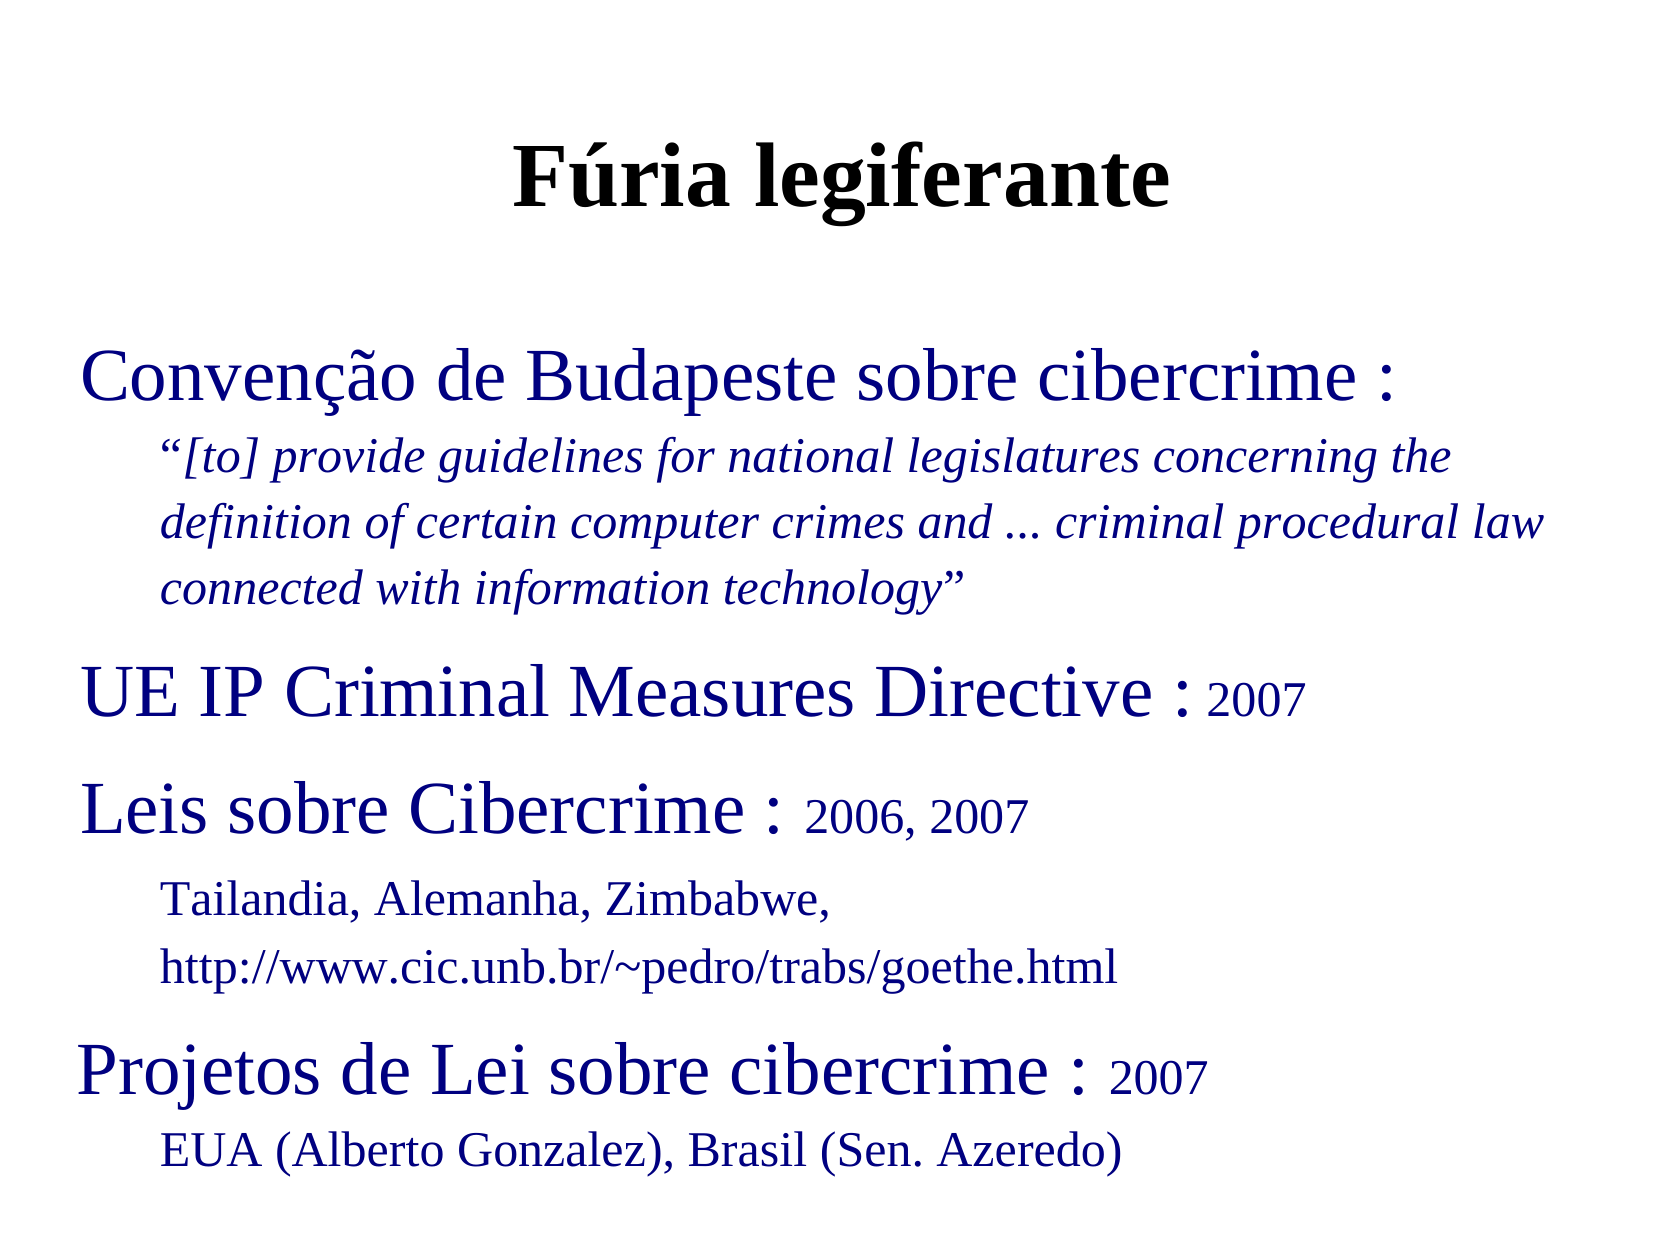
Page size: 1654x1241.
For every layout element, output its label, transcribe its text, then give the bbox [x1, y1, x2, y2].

text_box Convenção de Budapeste sobre cibercrime : “[to] provide guidelines for national legislatures concerning the definition of certain computer crimes and ... criminal procedural law connected with information technology” UE IP Criminal Measures Directive : 2007 Leis sobre Cibercrime : 2006, 2007 Tailandia, Alemanha, Zimbabwe, http://www.cic.unb.br/~pedro/trabs/goethe.html Projetos de Lei sobre cibercrime : 2007 EUA (Alberto Gonzalez), Brasil (Sen. Azeredo) [76, 317, 1596, 1161]
title Fúria legiferante [204, 81, 1480, 269]
